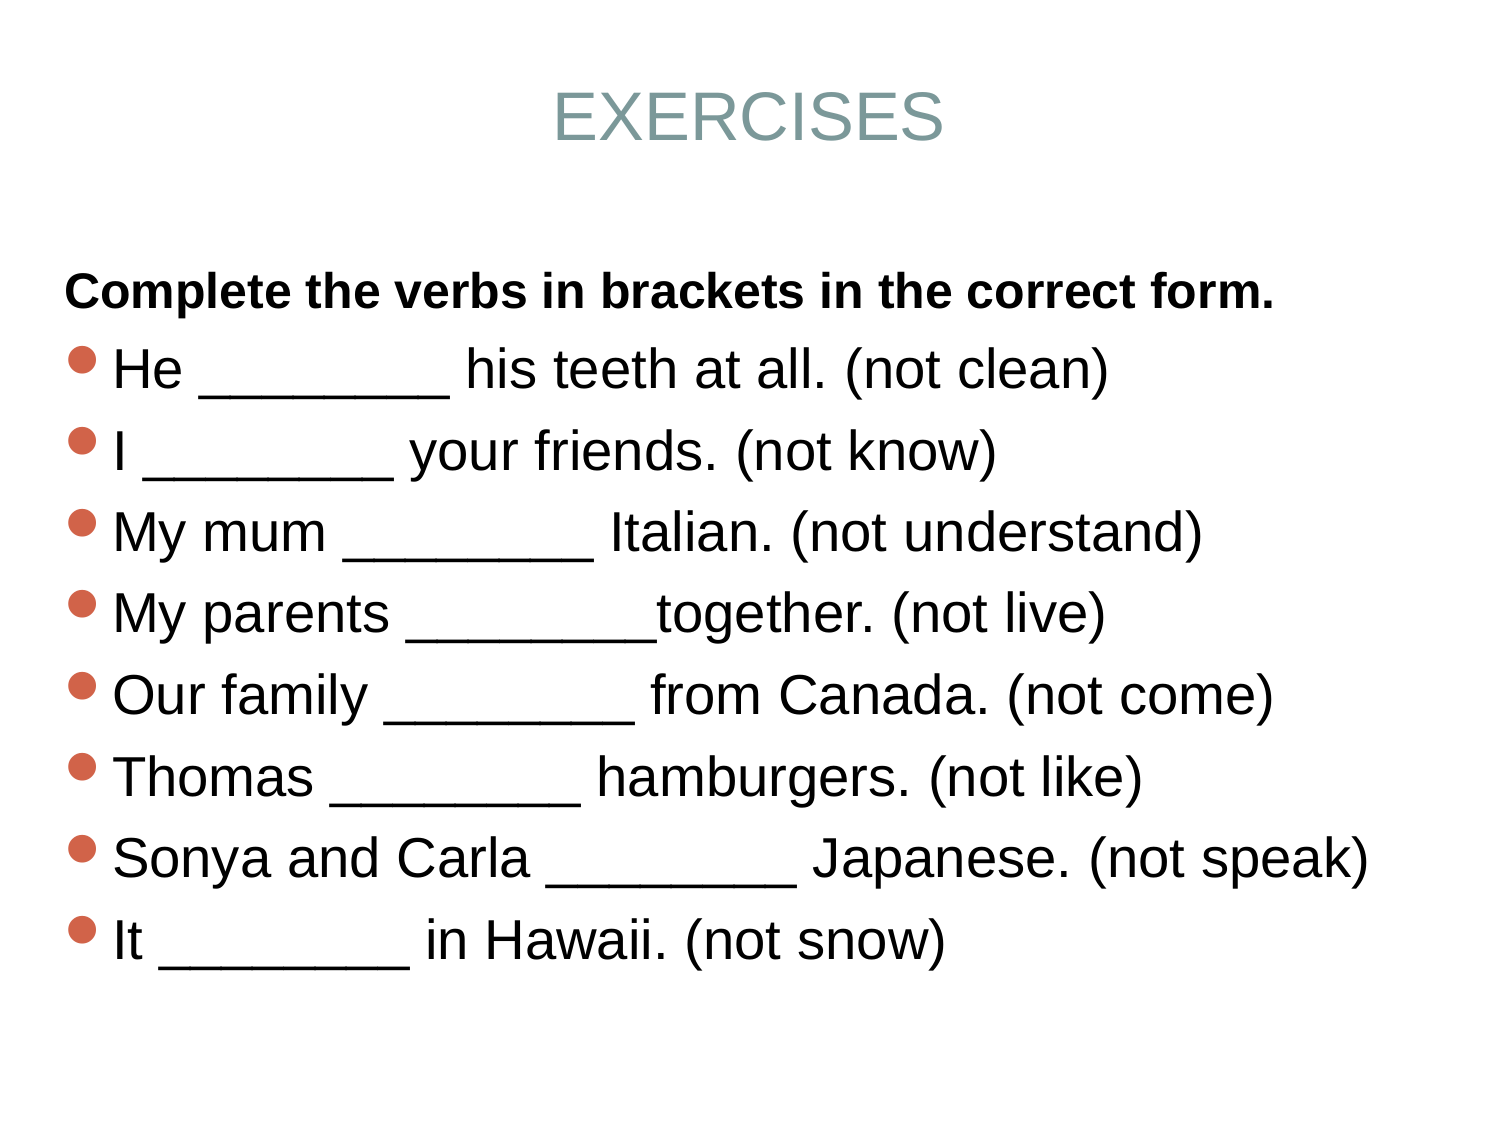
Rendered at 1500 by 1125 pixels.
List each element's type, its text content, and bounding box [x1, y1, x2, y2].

title EXERCISES [49, 37, 1450, 162]
list Complete the verbs in brackets in the correct form. He ________ his teeth at all. (not clean) I ________ your friends. (not know) My mum ________ Italian. (not understand) My parents ________together. (not live) Our family ________ from Canada. (not come) Thomas ________ hamburgers. (not like) Sonya and Carla ________ Japanese. (not speak) It ________ in Hawaii. (not snow) [49, 250, 1445, 1001]
